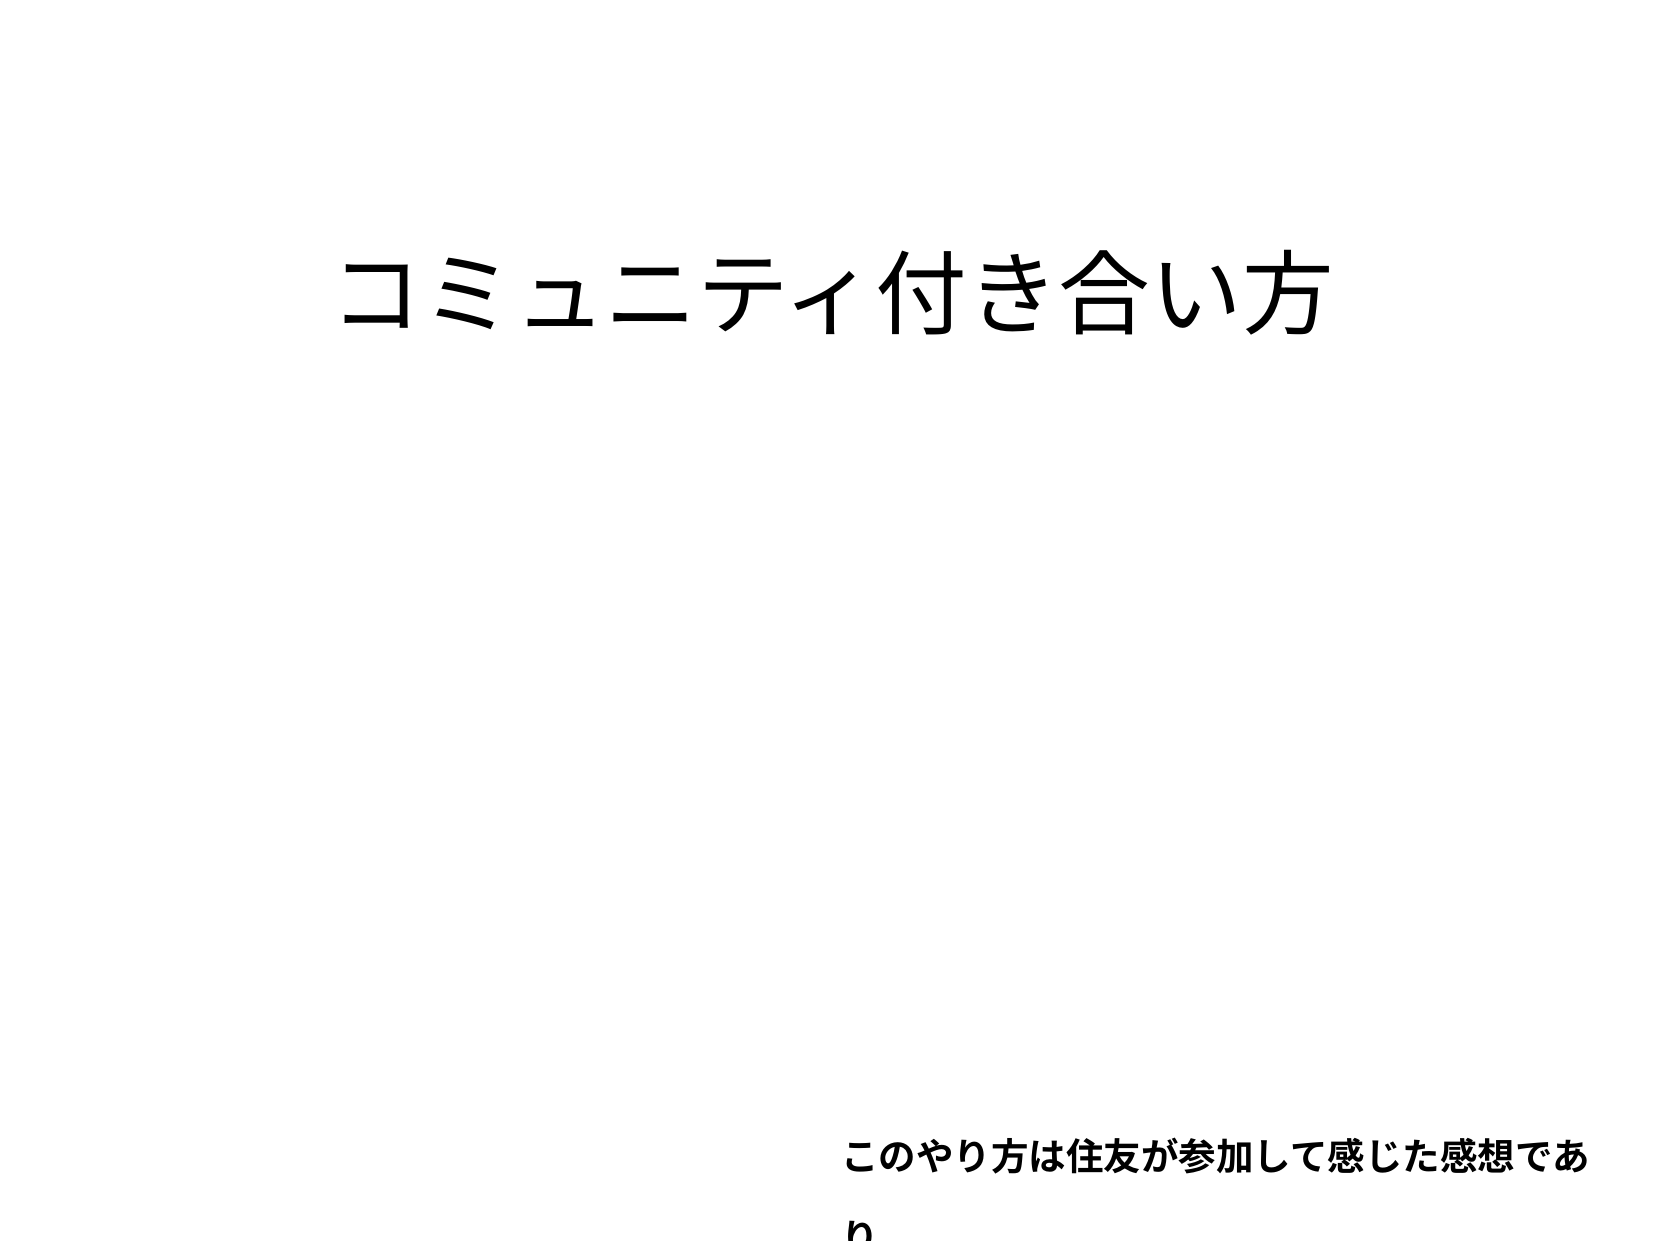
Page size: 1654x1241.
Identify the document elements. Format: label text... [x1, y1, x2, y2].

title コミュニティ付き合い方 [88, 191, 1577, 384]
text_box このやり方は住友が参加して感じた感想であり、 効果を保証するものではありません。 [826, 1092, 1625, 1202]
